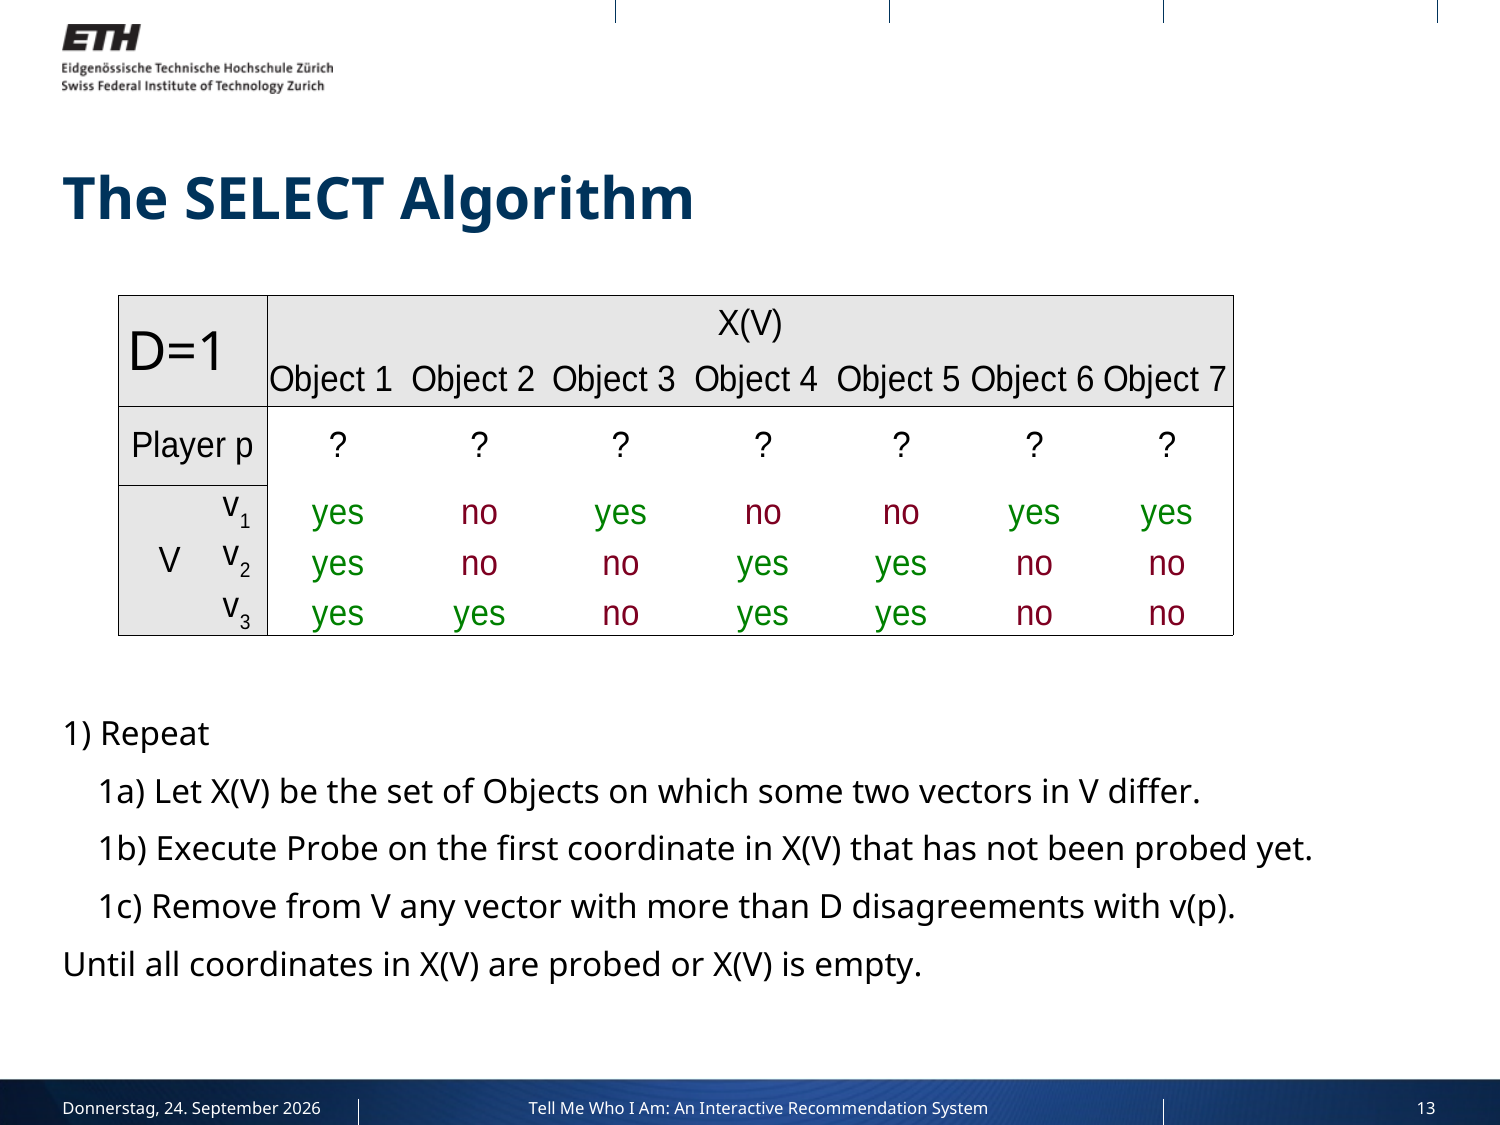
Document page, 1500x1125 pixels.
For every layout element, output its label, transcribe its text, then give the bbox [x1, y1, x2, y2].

text_box D=1 [112, 309, 264, 389]
picture [0, 1078, 1500, 1125]
chart [118, 295, 1236, 639]
picture [62, 24, 333, 94]
list 1) Repeat 1a) Let X(V) be the set of Objects on which some two vectors in V differ. 1b) Execute Probe on the first coordinate in X(V) that has not been probed yet. 1c) Remove from V any vector with more than D disagreements with v(p). Until all coordinates in X(V) are probed or X(V) is empty. [62, 709, 1438, 1066]
title The SELECT Algorithm [62, 157, 1438, 296]
